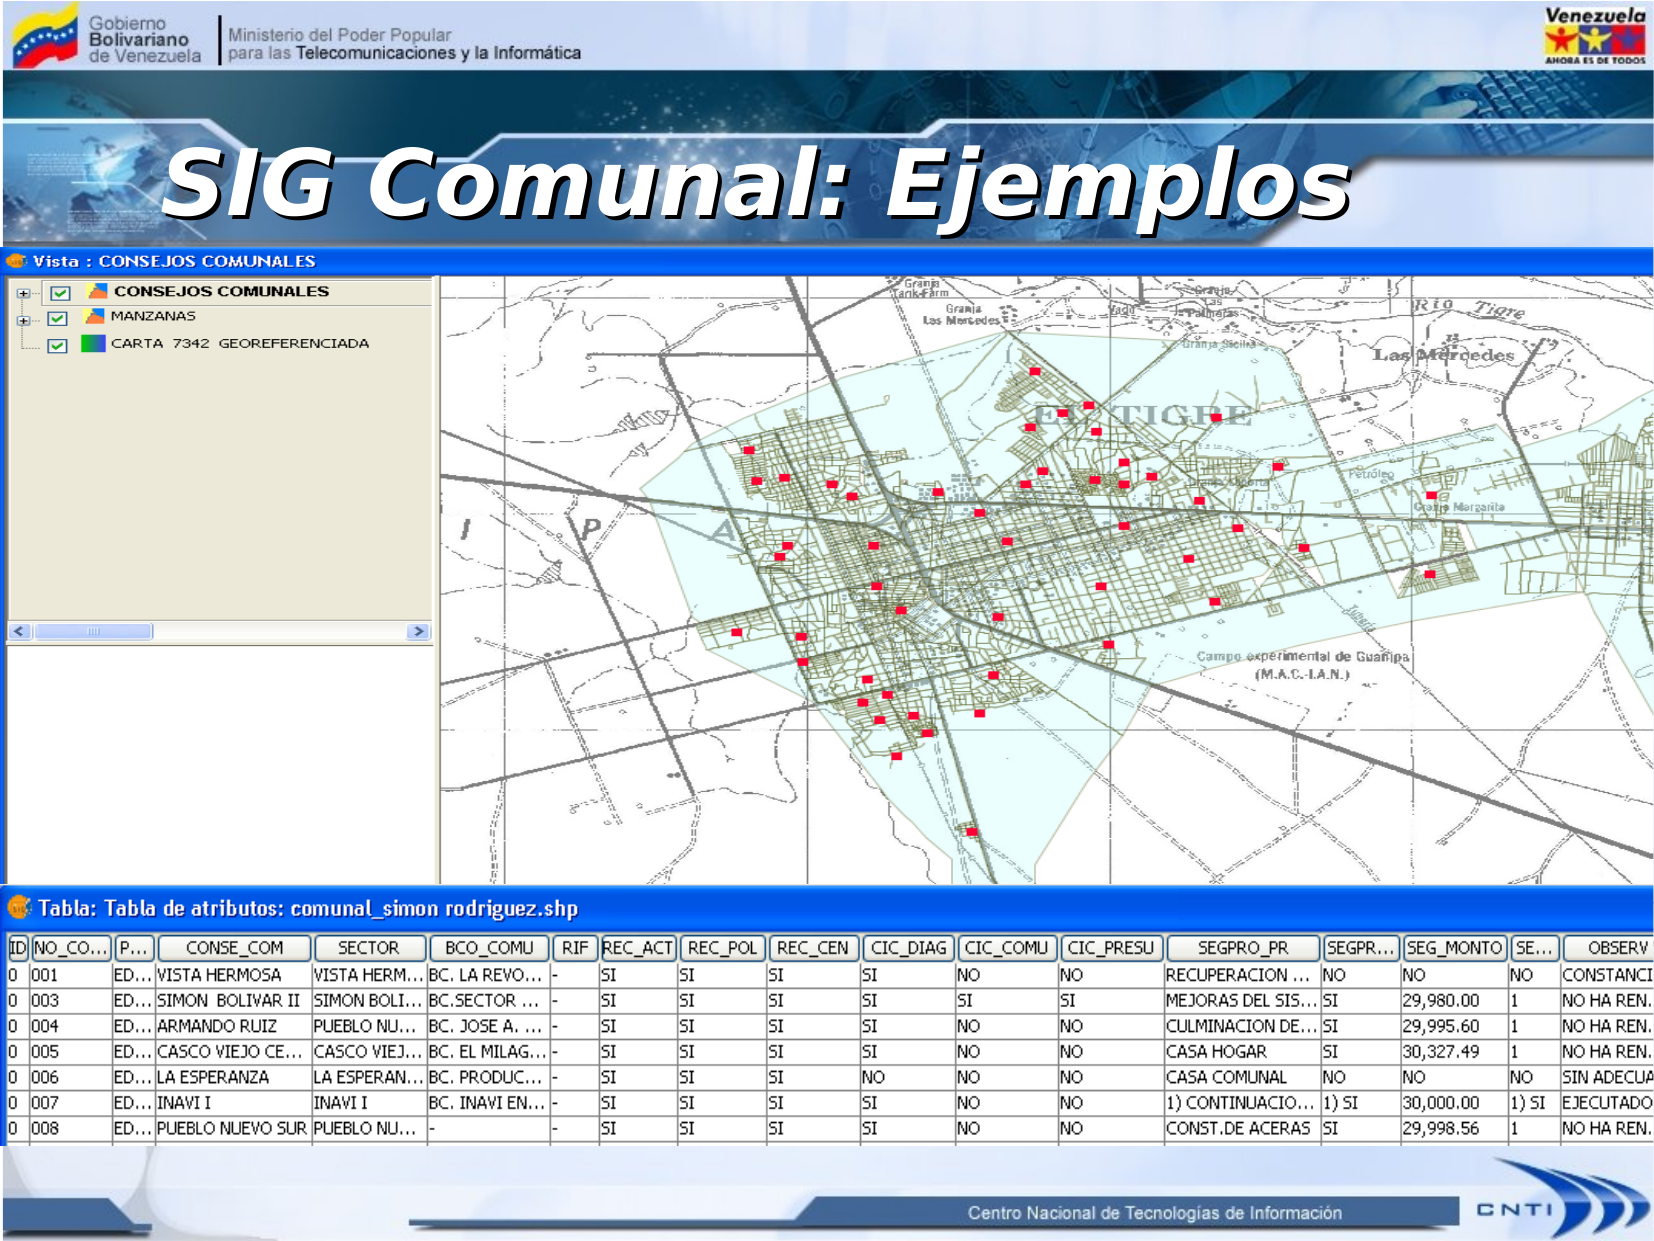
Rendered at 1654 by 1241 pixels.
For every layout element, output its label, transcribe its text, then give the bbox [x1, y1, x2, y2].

picture [0, 1, 1654, 1241]
title SIG Comunal: Ejemplos [12, 79, 1501, 287]
